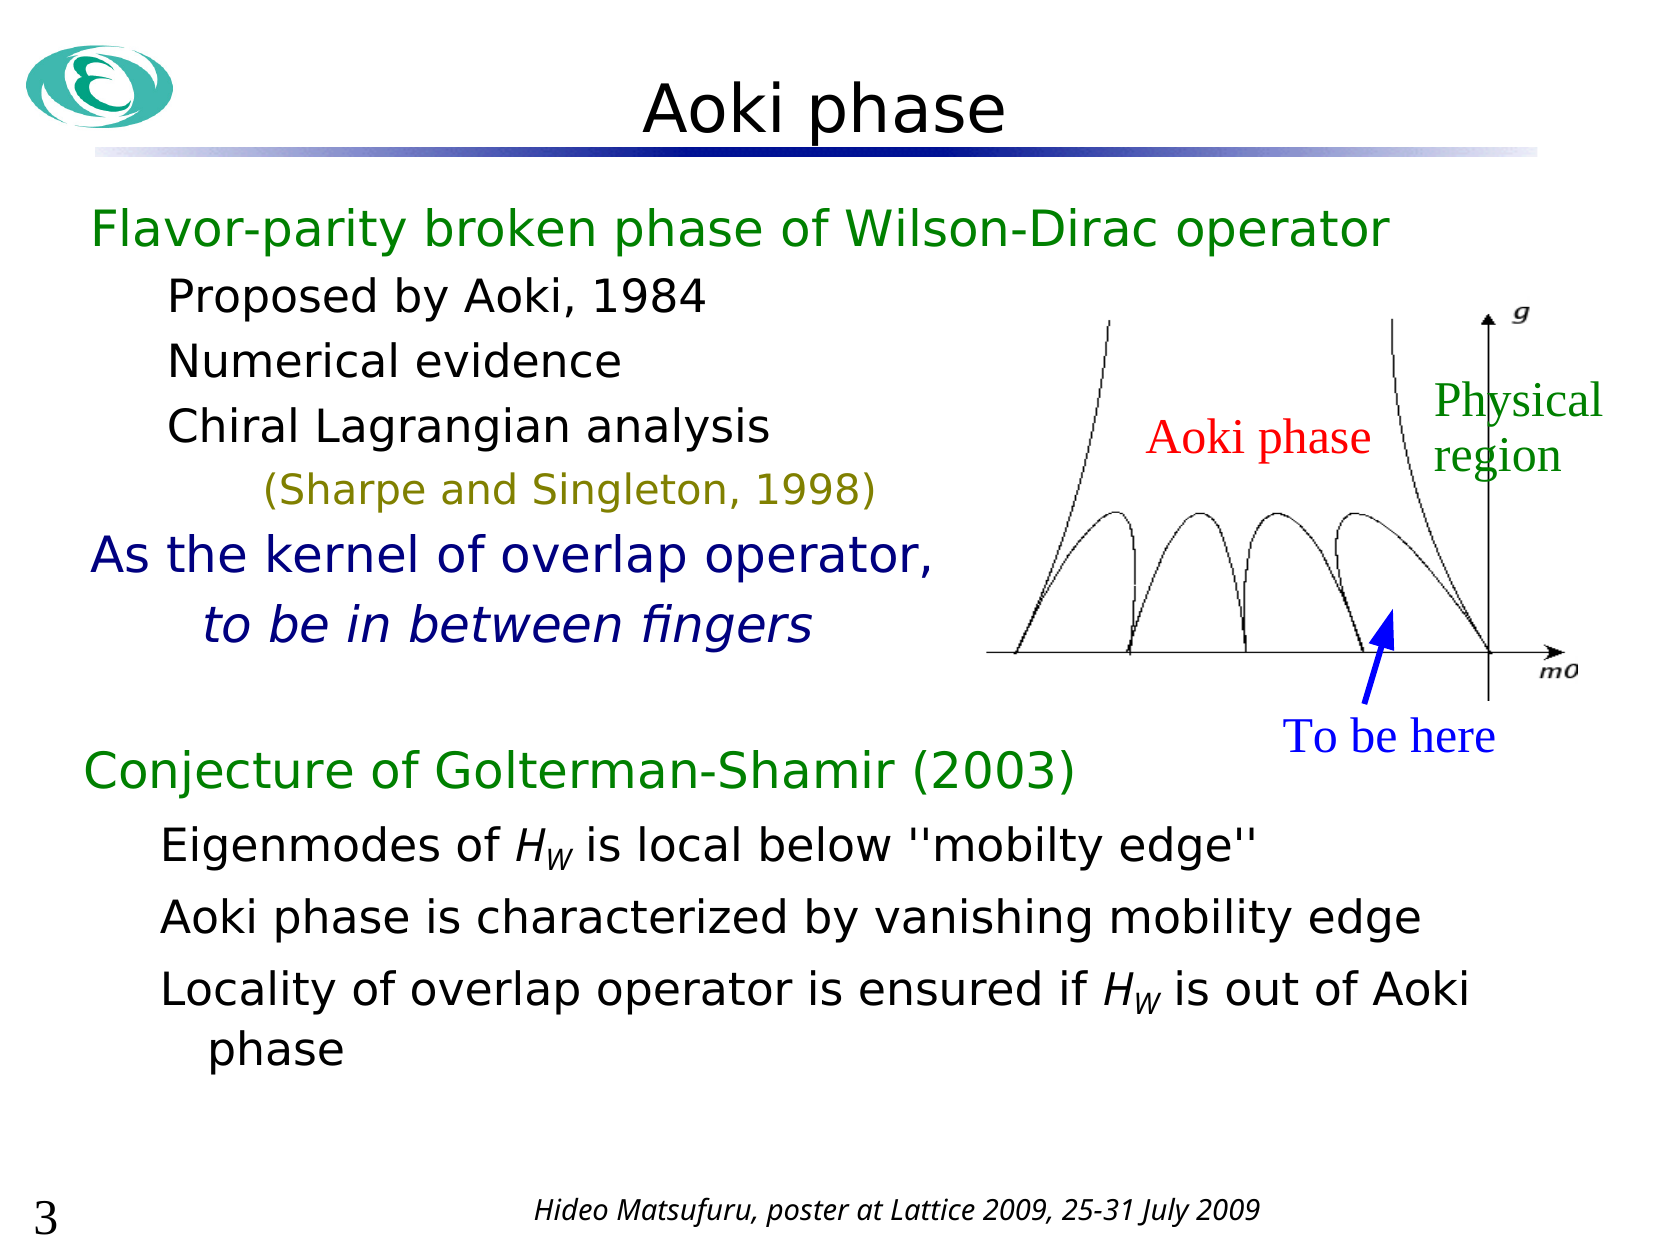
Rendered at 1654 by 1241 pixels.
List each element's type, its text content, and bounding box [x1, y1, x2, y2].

text_box Physical region [1433, 371, 1606, 496]
text_box Aoki phase [1145, 408, 1375, 471]
title Aoki phase [201, 56, 1450, 163]
picture [95, 147, 201, 157]
picture [1450, 147, 1538, 157]
picture [20, 37, 179, 136]
picture [985, 295, 1578, 701]
list Conjecture of Golterman-Shamir (2003) Eigenmodes of HW is local below ''mobilty edge'' Aoki phase is characterized by vanishing mobility edge Locality of overlap operator is ensured if HW is out of Aoki phase [65, 742, 1579, 1074]
text_box To be here [1282, 707, 1500, 770]
list Flavor-parity broken phase of Wilson-Dirac operator Proposed by Aoki, 1984 Numerical evidence Chiral Lagrangian analysis (Sharpe and Singleton, 1998) As the kernel of overlap operator, to be in between fingers [72, 200, 1525, 655]
